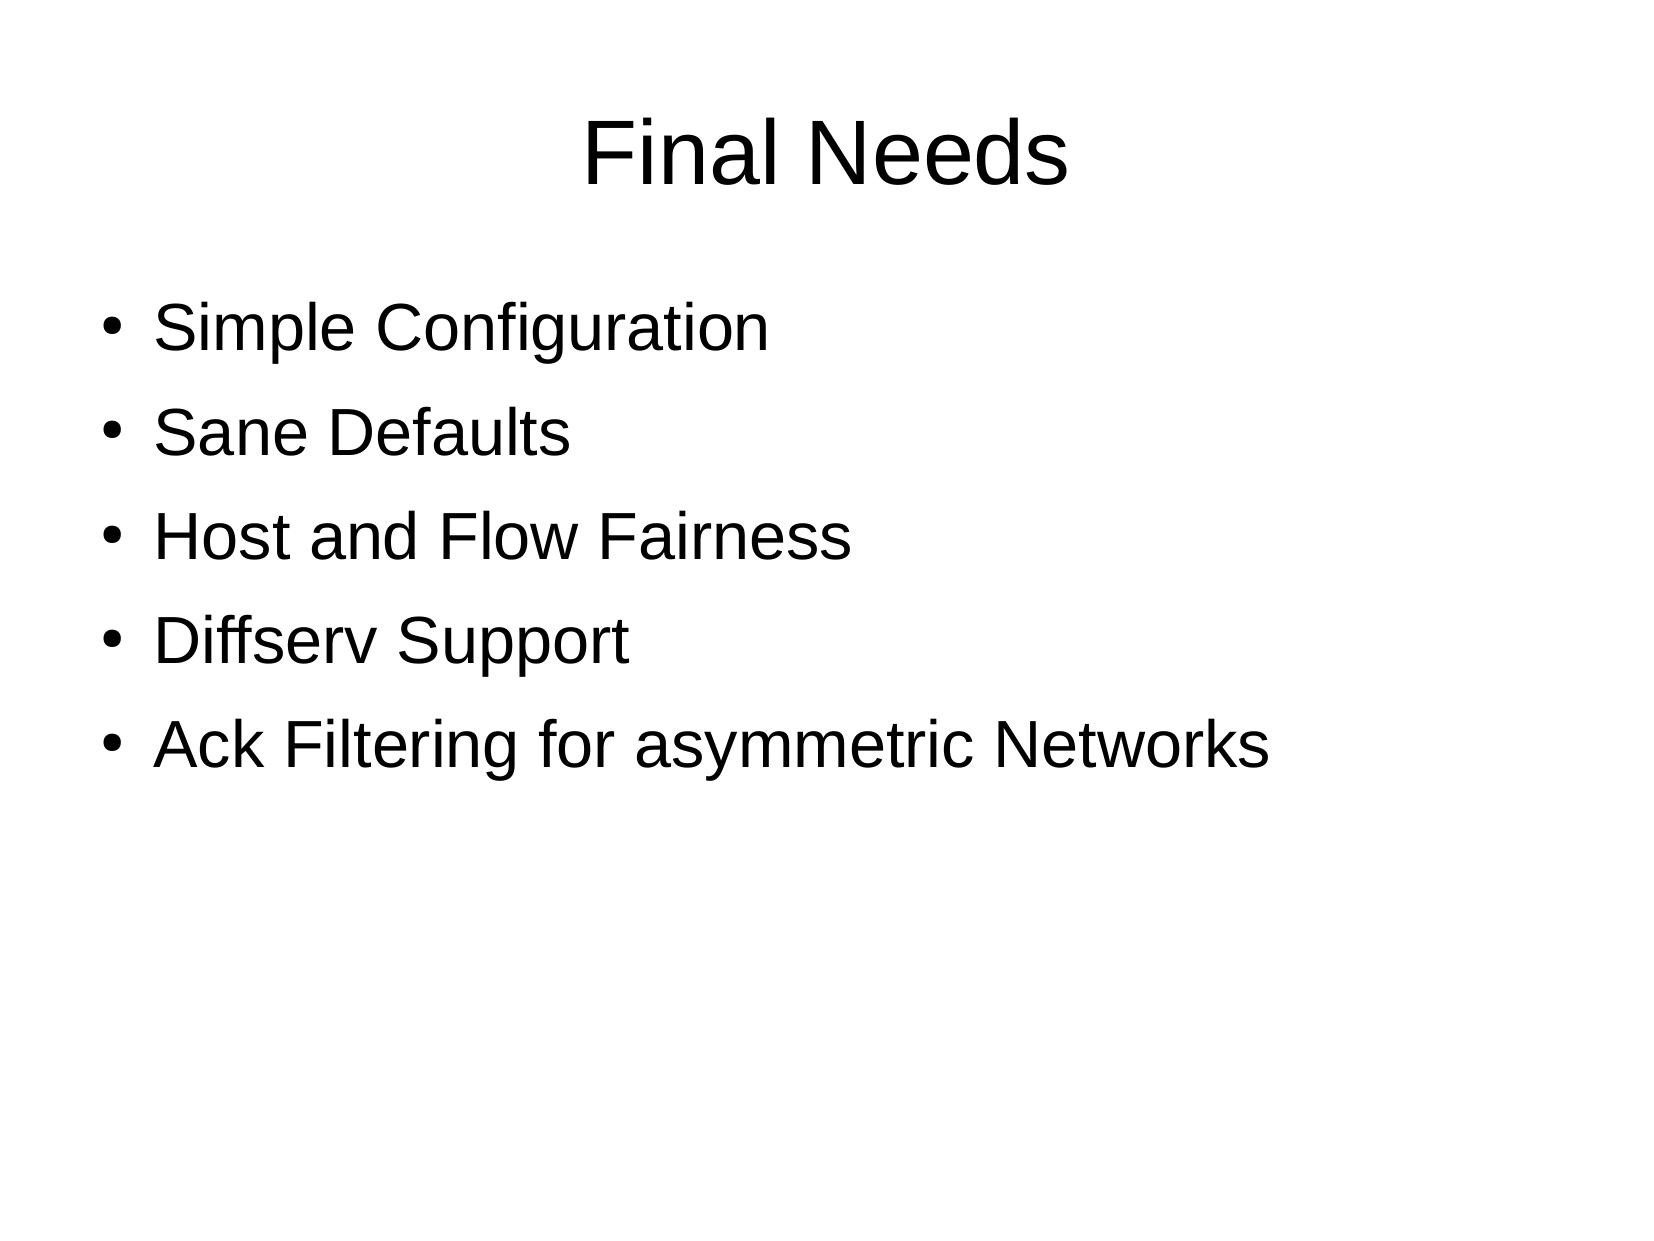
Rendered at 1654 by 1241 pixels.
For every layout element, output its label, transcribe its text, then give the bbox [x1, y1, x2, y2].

title Final Needs [82, 49, 1571, 257]
list Simple Configuration Sane Defaults Host and Flow Fairness Diffserv Support Ack Filtering for asymmetric Networks [82, 290, 1571, 1010]
